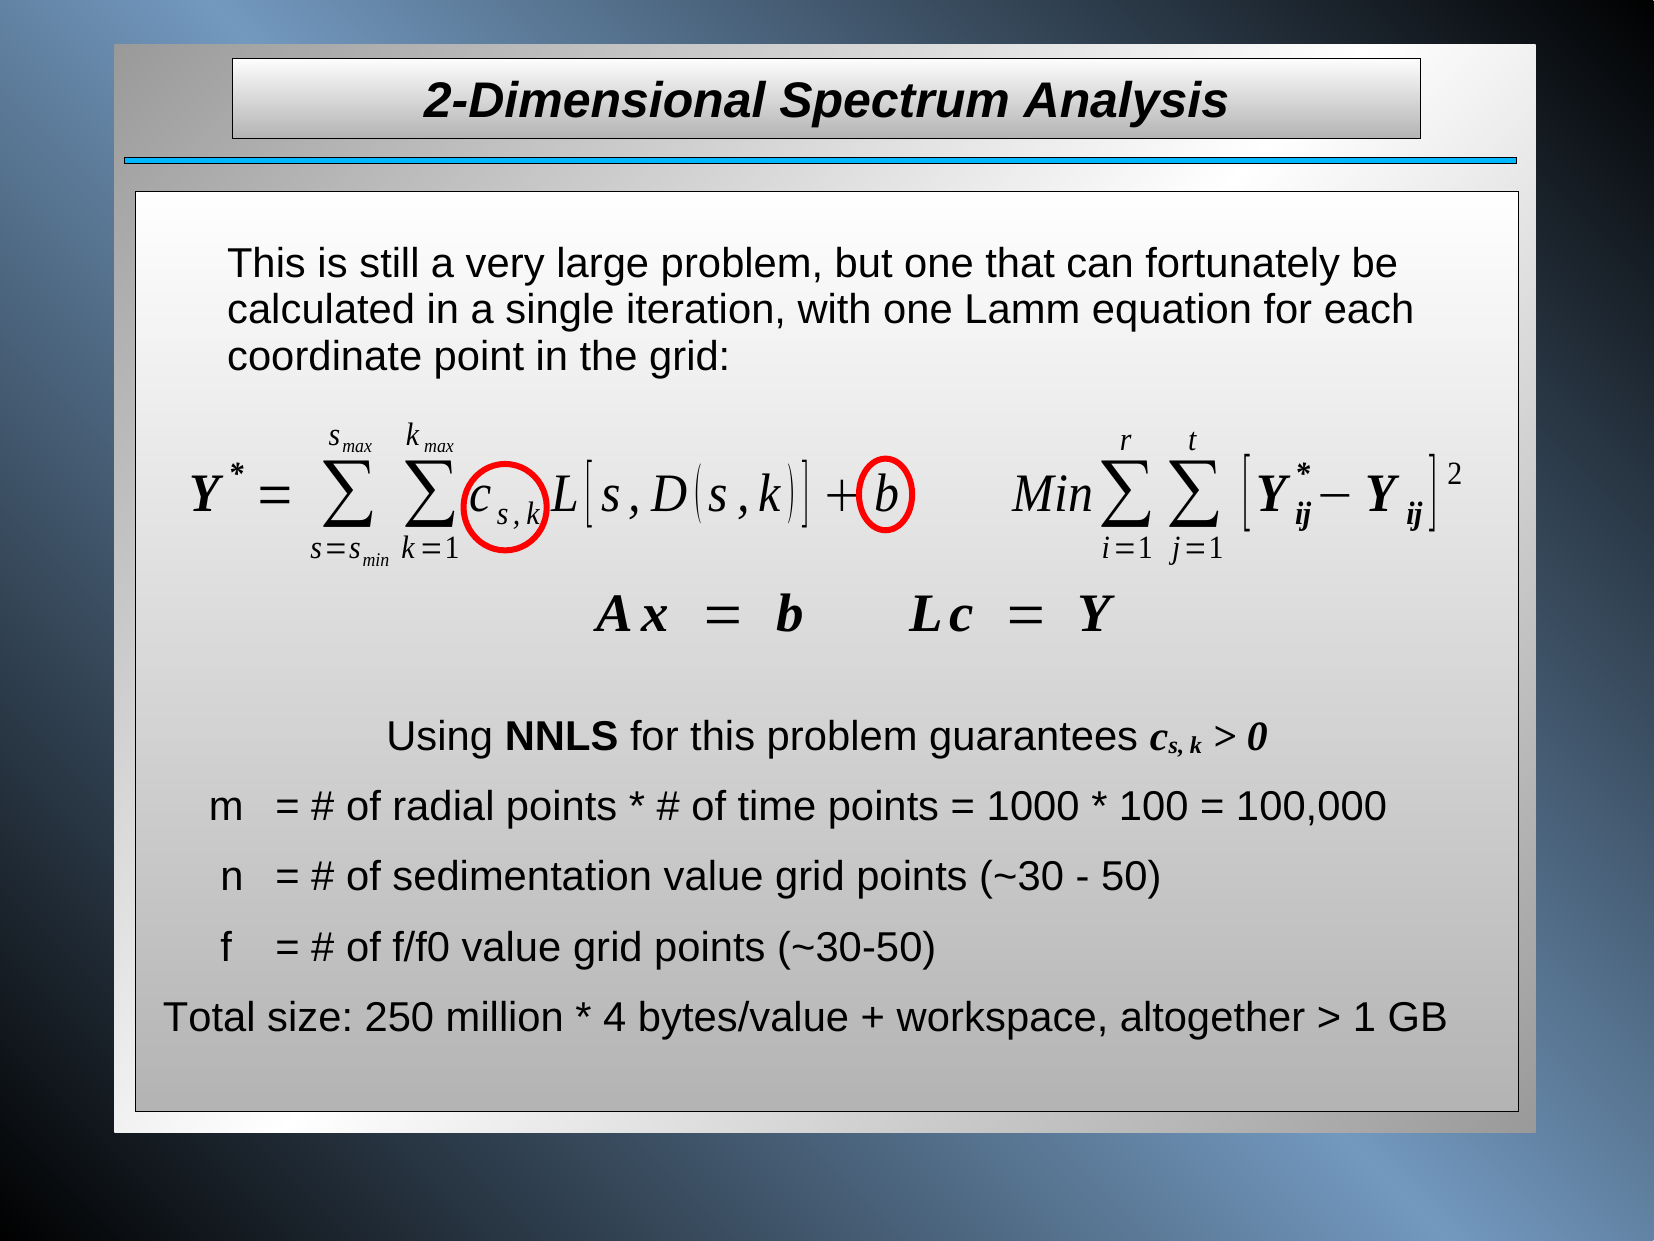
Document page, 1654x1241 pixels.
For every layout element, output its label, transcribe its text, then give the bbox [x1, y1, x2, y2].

chart [178, 415, 1475, 572]
text_box This is still a very large problem, but one that can fortunately be calculated in a single iteration, with one Lamm equation for each coordinate point in the grid: [227, 239, 1427, 380]
text_box [232, 58, 1421, 139]
text_box 2-Dimensional Spectrum Analysis [397, 72, 1256, 135]
text_box Using NNLS for this problem guarantees cs, k > 0 m = # of radial points * # of time points = 1000 * 100 = 100,000 n = # of sedimentation value grid points (~30 - 50) f = # of f/f0 value grid points (~30-50) Total size: 250 million * 4 bytes/value + workspace, altogether > 1 GB [162, 712, 1492, 1056]
text_box [124, 157, 1517, 164]
text_box [135, 191, 1519, 1112]
chart [576, 581, 1124, 642]
